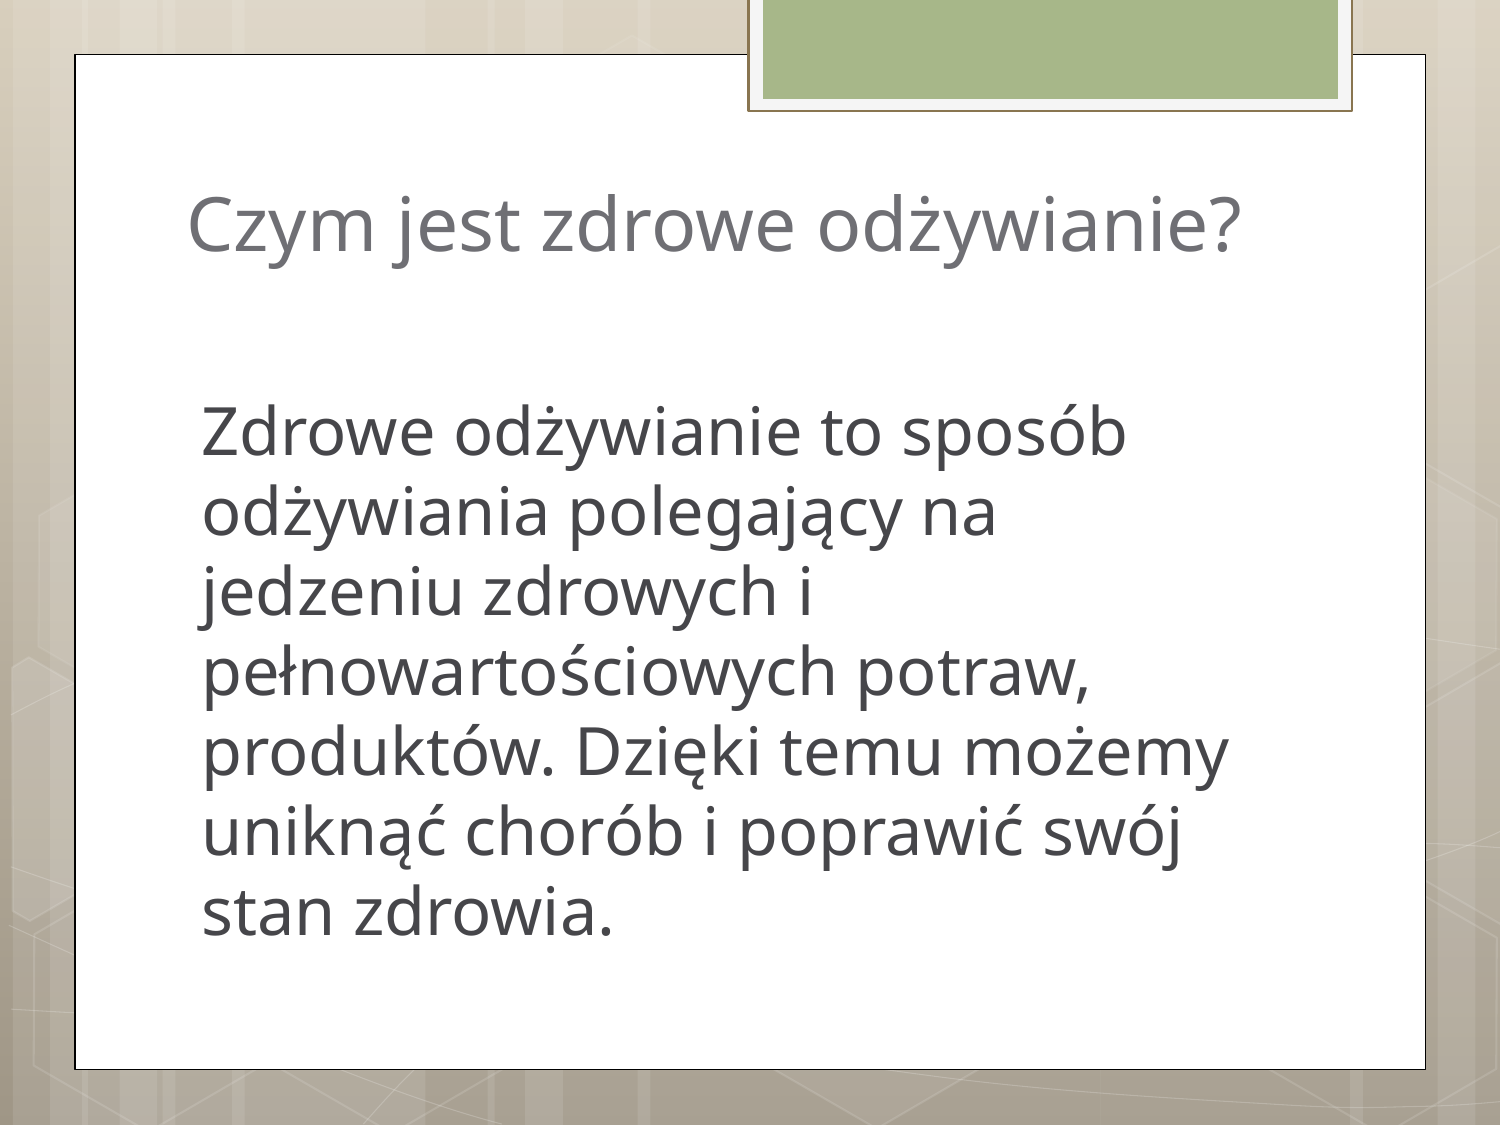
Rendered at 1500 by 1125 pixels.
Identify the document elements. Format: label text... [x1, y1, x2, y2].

list Zdrowe odżywianie to sposób odżywiania polegający na jedzeniu zdrowych i pełnowartościowych potraw, produktów. Dzięki temu możemy uniknąć chorób i poprawić swój stan zdrowia. [171, 381, 1283, 957]
title Czym jest zdrowe odżywianie? [171, 168, 1324, 357]
